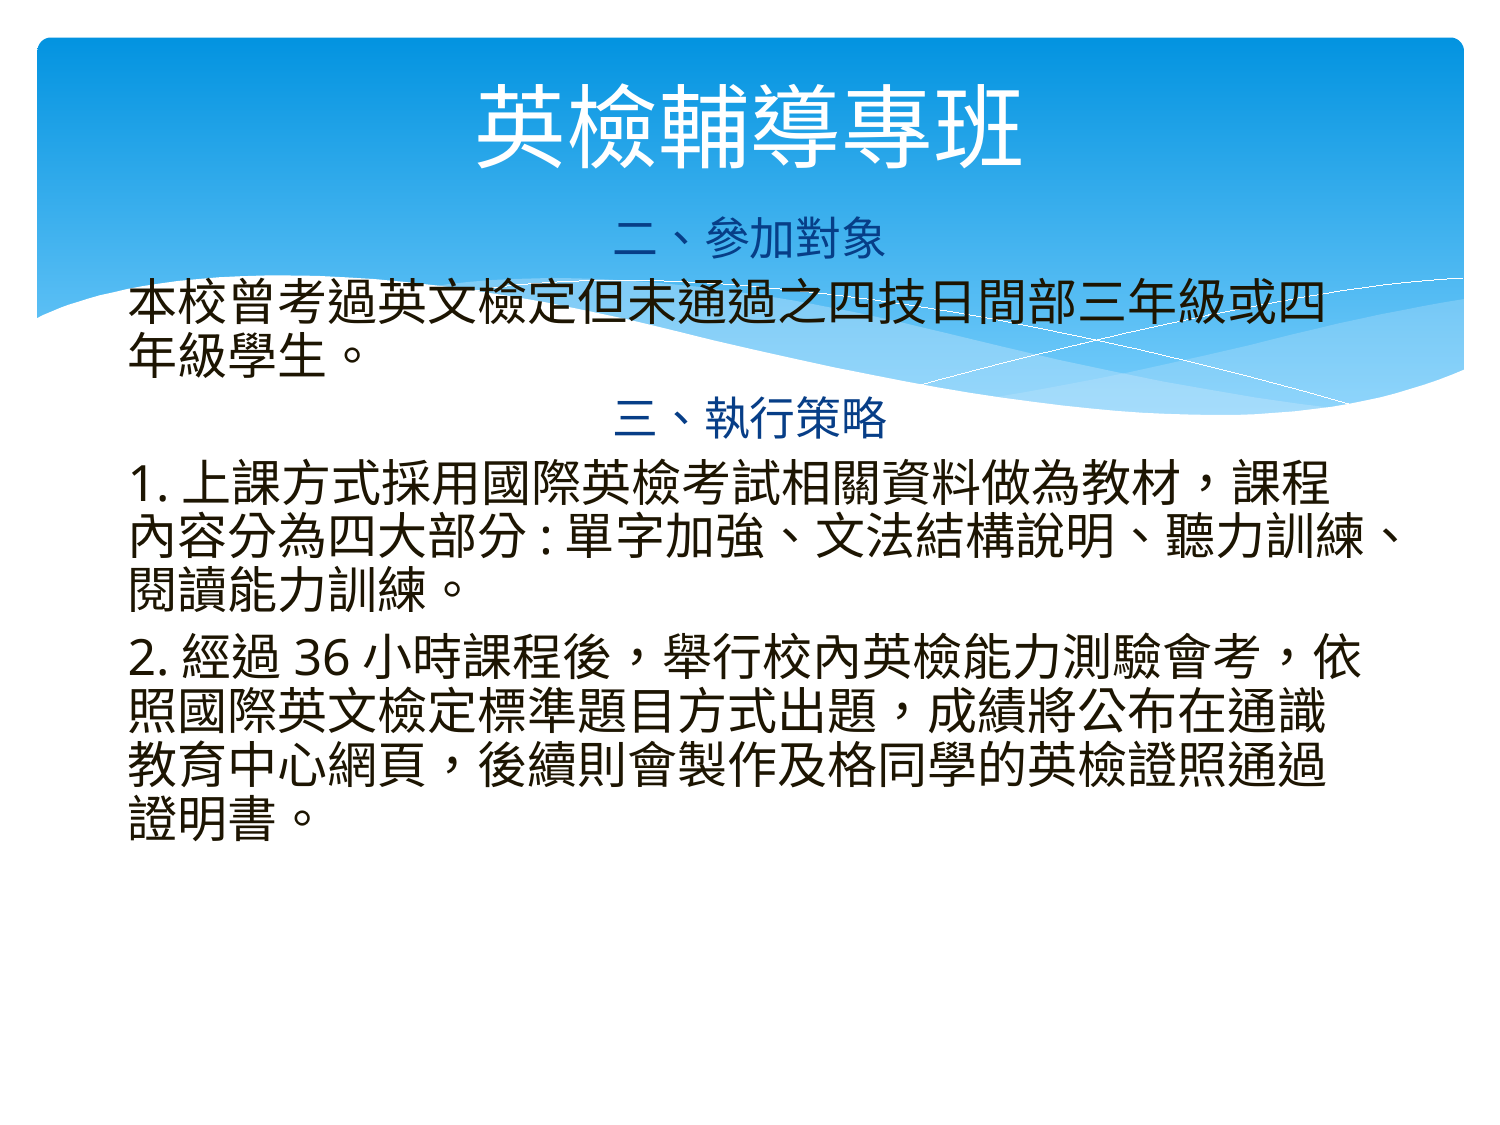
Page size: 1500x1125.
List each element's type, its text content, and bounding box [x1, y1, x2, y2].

title 英檢輔導專班 [112, 30, 1388, 208]
list 二、參加對象 本校曾考過英文檢定但未通過之四技日間部三年級或四年級學生。 三、執行策略 1.上課方式採用國際英檢考試相關資料做為教材，課程內容分為四大部分:單字加強、文法結構說明、聽力訓練、閱讀能力訓練。 2.經過36小時課程後，舉行校內英檢能力測驗會考，依照國際英文檢定標準題目方式出題，成績將公布在通識教育中心網頁，後續則會製作及格同學的英檢證照通過證明書。 [112, 208, 1388, 884]
